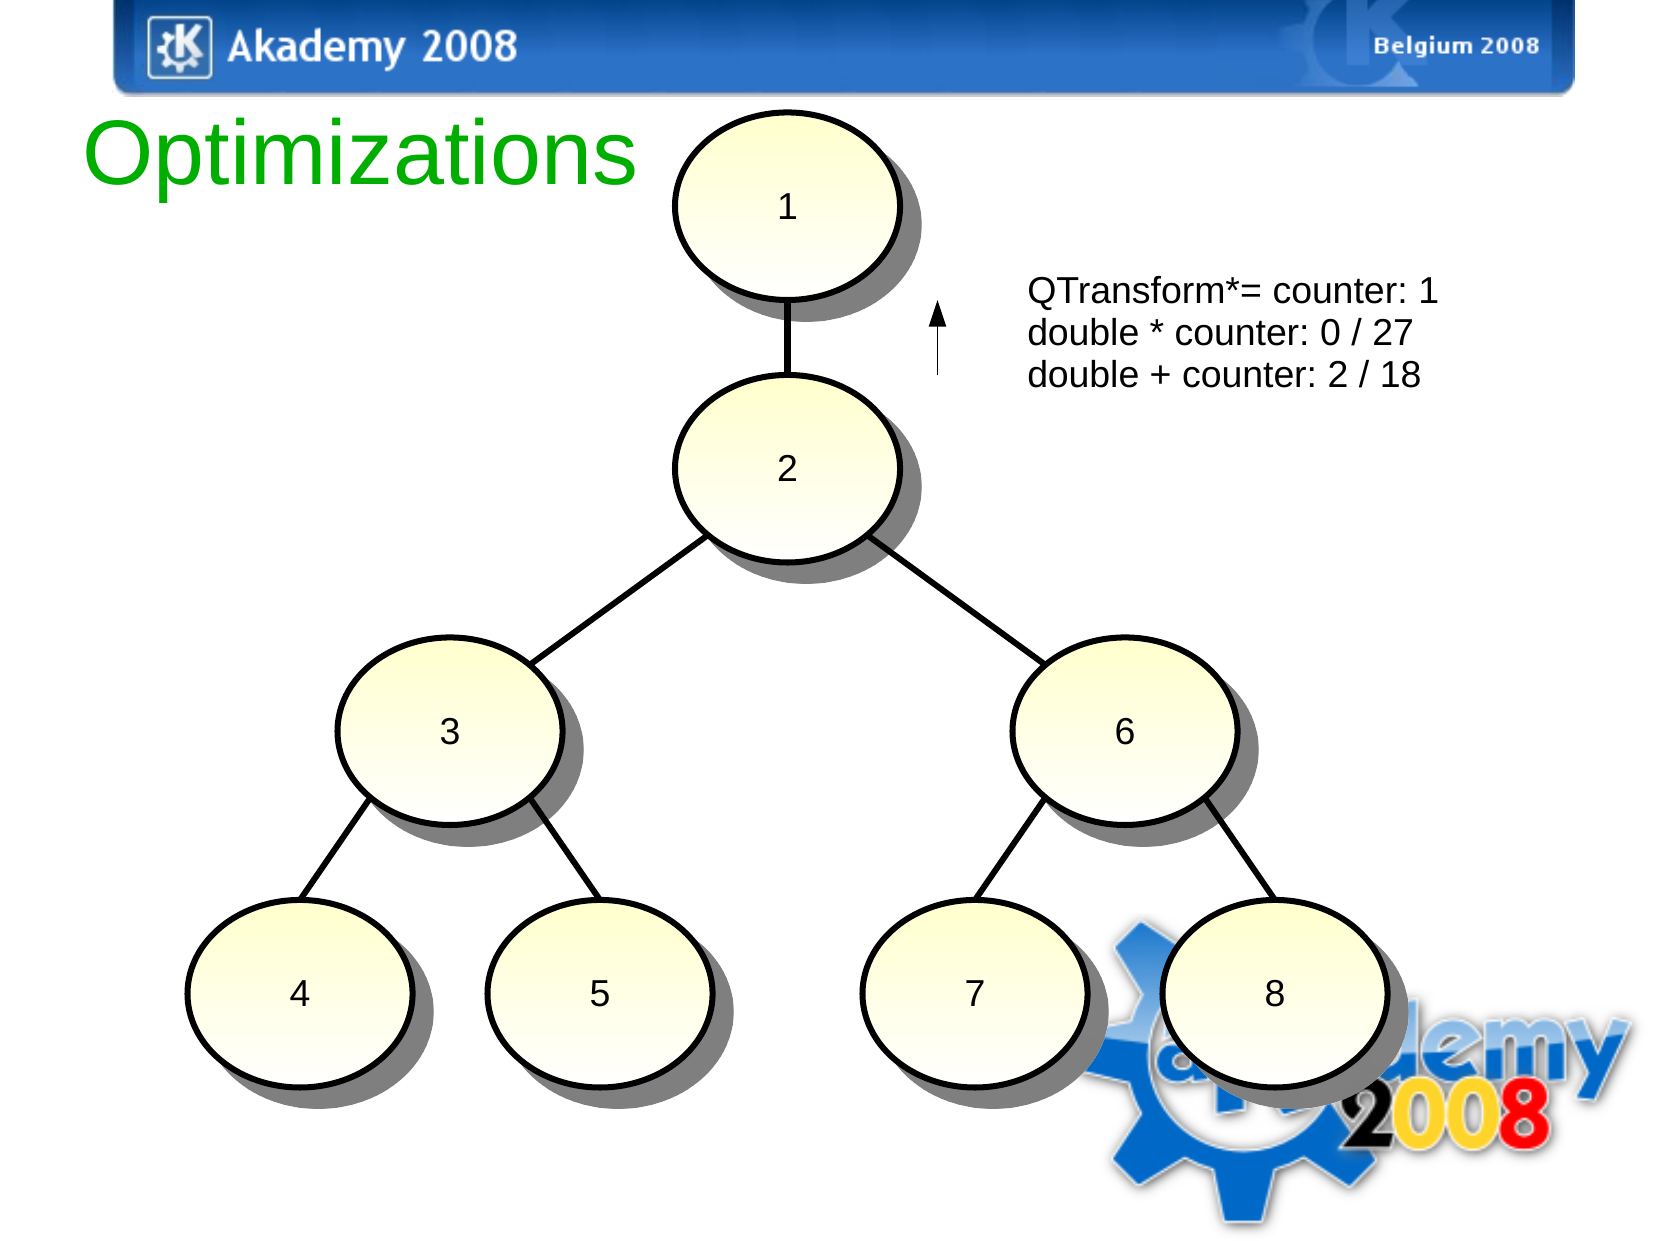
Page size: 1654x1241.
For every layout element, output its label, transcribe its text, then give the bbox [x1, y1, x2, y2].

picture [1053, 913, 1654, 1241]
text_box 8 [1162, 899, 1388, 1088]
text_box QTransform*= counter: 1 double * counter: 0 / 27 double + counter: 2 / 18 [1012, 262, 1613, 404]
text_box 5 [487, 899, 713, 1088]
text_box 2 [675, 374, 901, 563]
text_box 3 [337, 637, 563, 826]
text_box 7 [862, 899, 1088, 1088]
text_box 6 [1012, 637, 1238, 826]
title Optimizations [82, 49, 1571, 257]
picture [112, 0, 1575, 98]
text_box 4 [187, 899, 413, 1088]
text_box 1 [675, 112, 901, 300]
